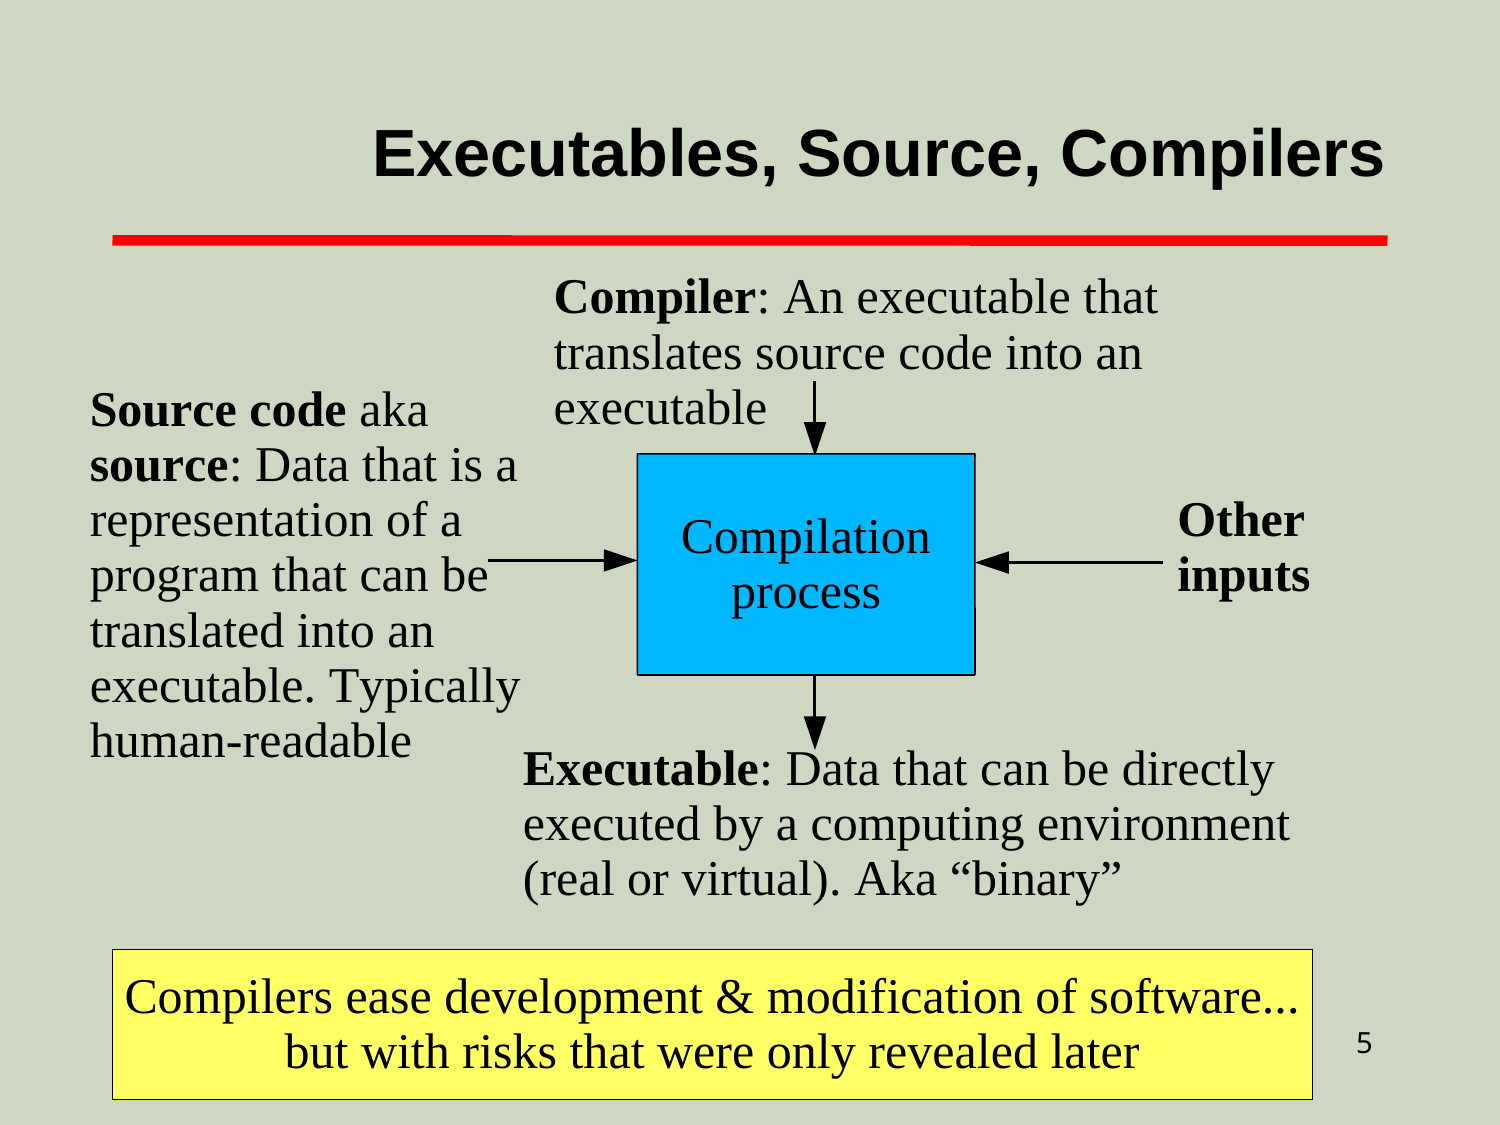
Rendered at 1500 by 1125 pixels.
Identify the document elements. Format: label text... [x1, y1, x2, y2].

title Executables, Source, Compilers [124, 93, 1387, 216]
text_box Compilation process [637, 453, 976, 676]
text_box Compiler: An executable that translates source code into an executable [538, 262, 1190, 443]
text_box Source code aka source: Data that is a representation of a program that can be translated into an executable. Typically human-readable [75, 375, 553, 776]
text_box Other inputs [1162, 484, 1351, 633]
text_box Executable: Data that can be directly executed by a computing environment (real or virtual). Aka “binary” [508, 733, 1313, 914]
text_box Compilers ease development & modification of software... but with risks that were only revealed later [112, 949, 1313, 1100]
